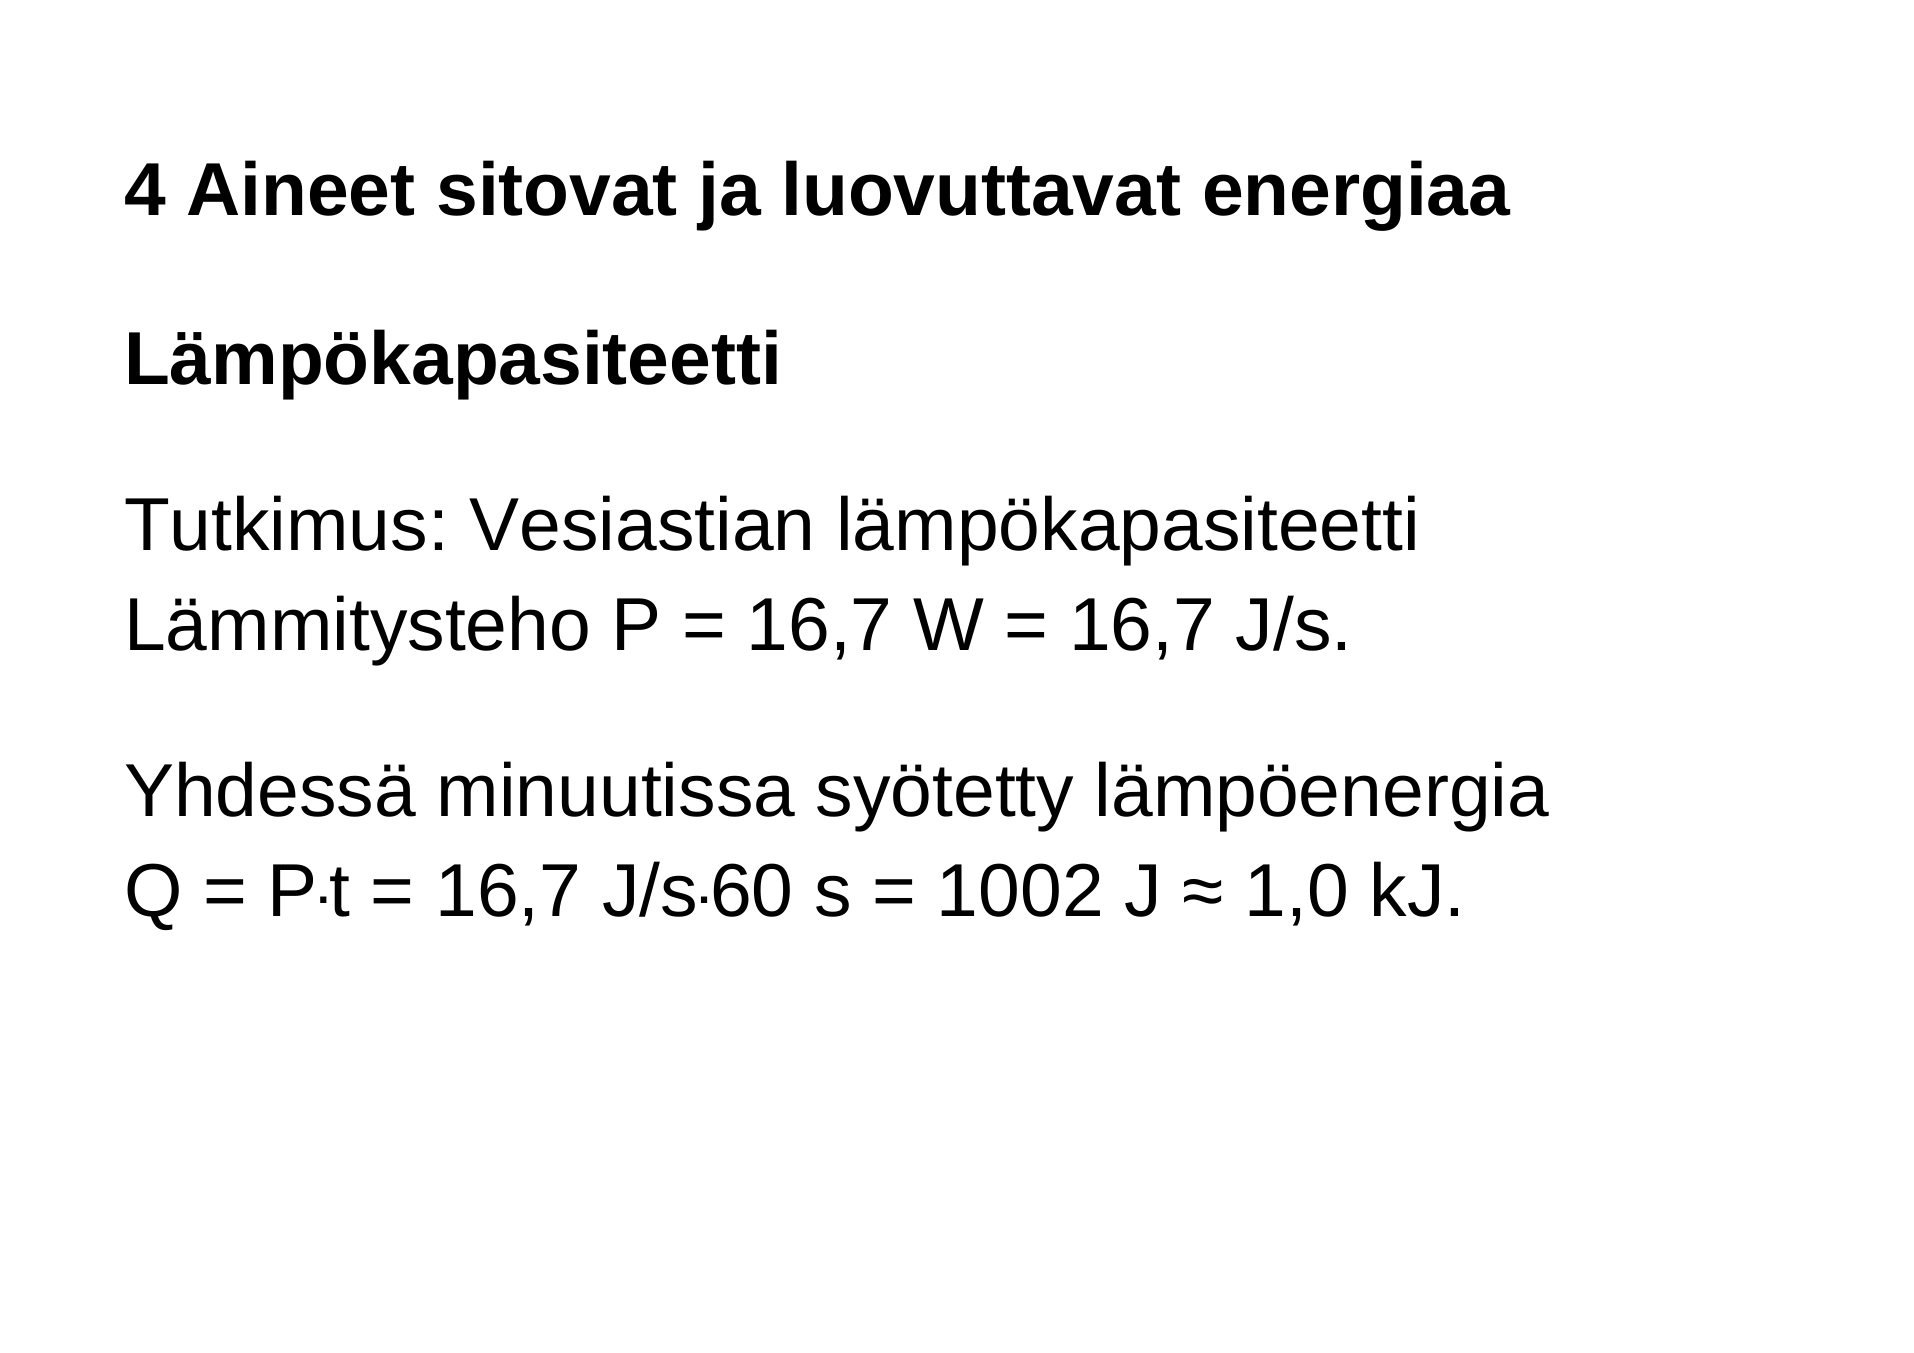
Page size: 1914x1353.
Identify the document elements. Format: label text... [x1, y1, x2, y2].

text_box 4 Aineet sitovat ja luovuttavat energiaa Lämpökapasiteetti Tutkimus: Vesiastian lämpökapasiteetti Lämmitysteho P = 16,7 W = 16,7 J/s. Yhdessä minuutissa syötetty lämpöenergia Q = P.t = 16,7 J/s.60 s = 1002 J ≈ 1,0 kJ. [109, 141, 1843, 1159]
